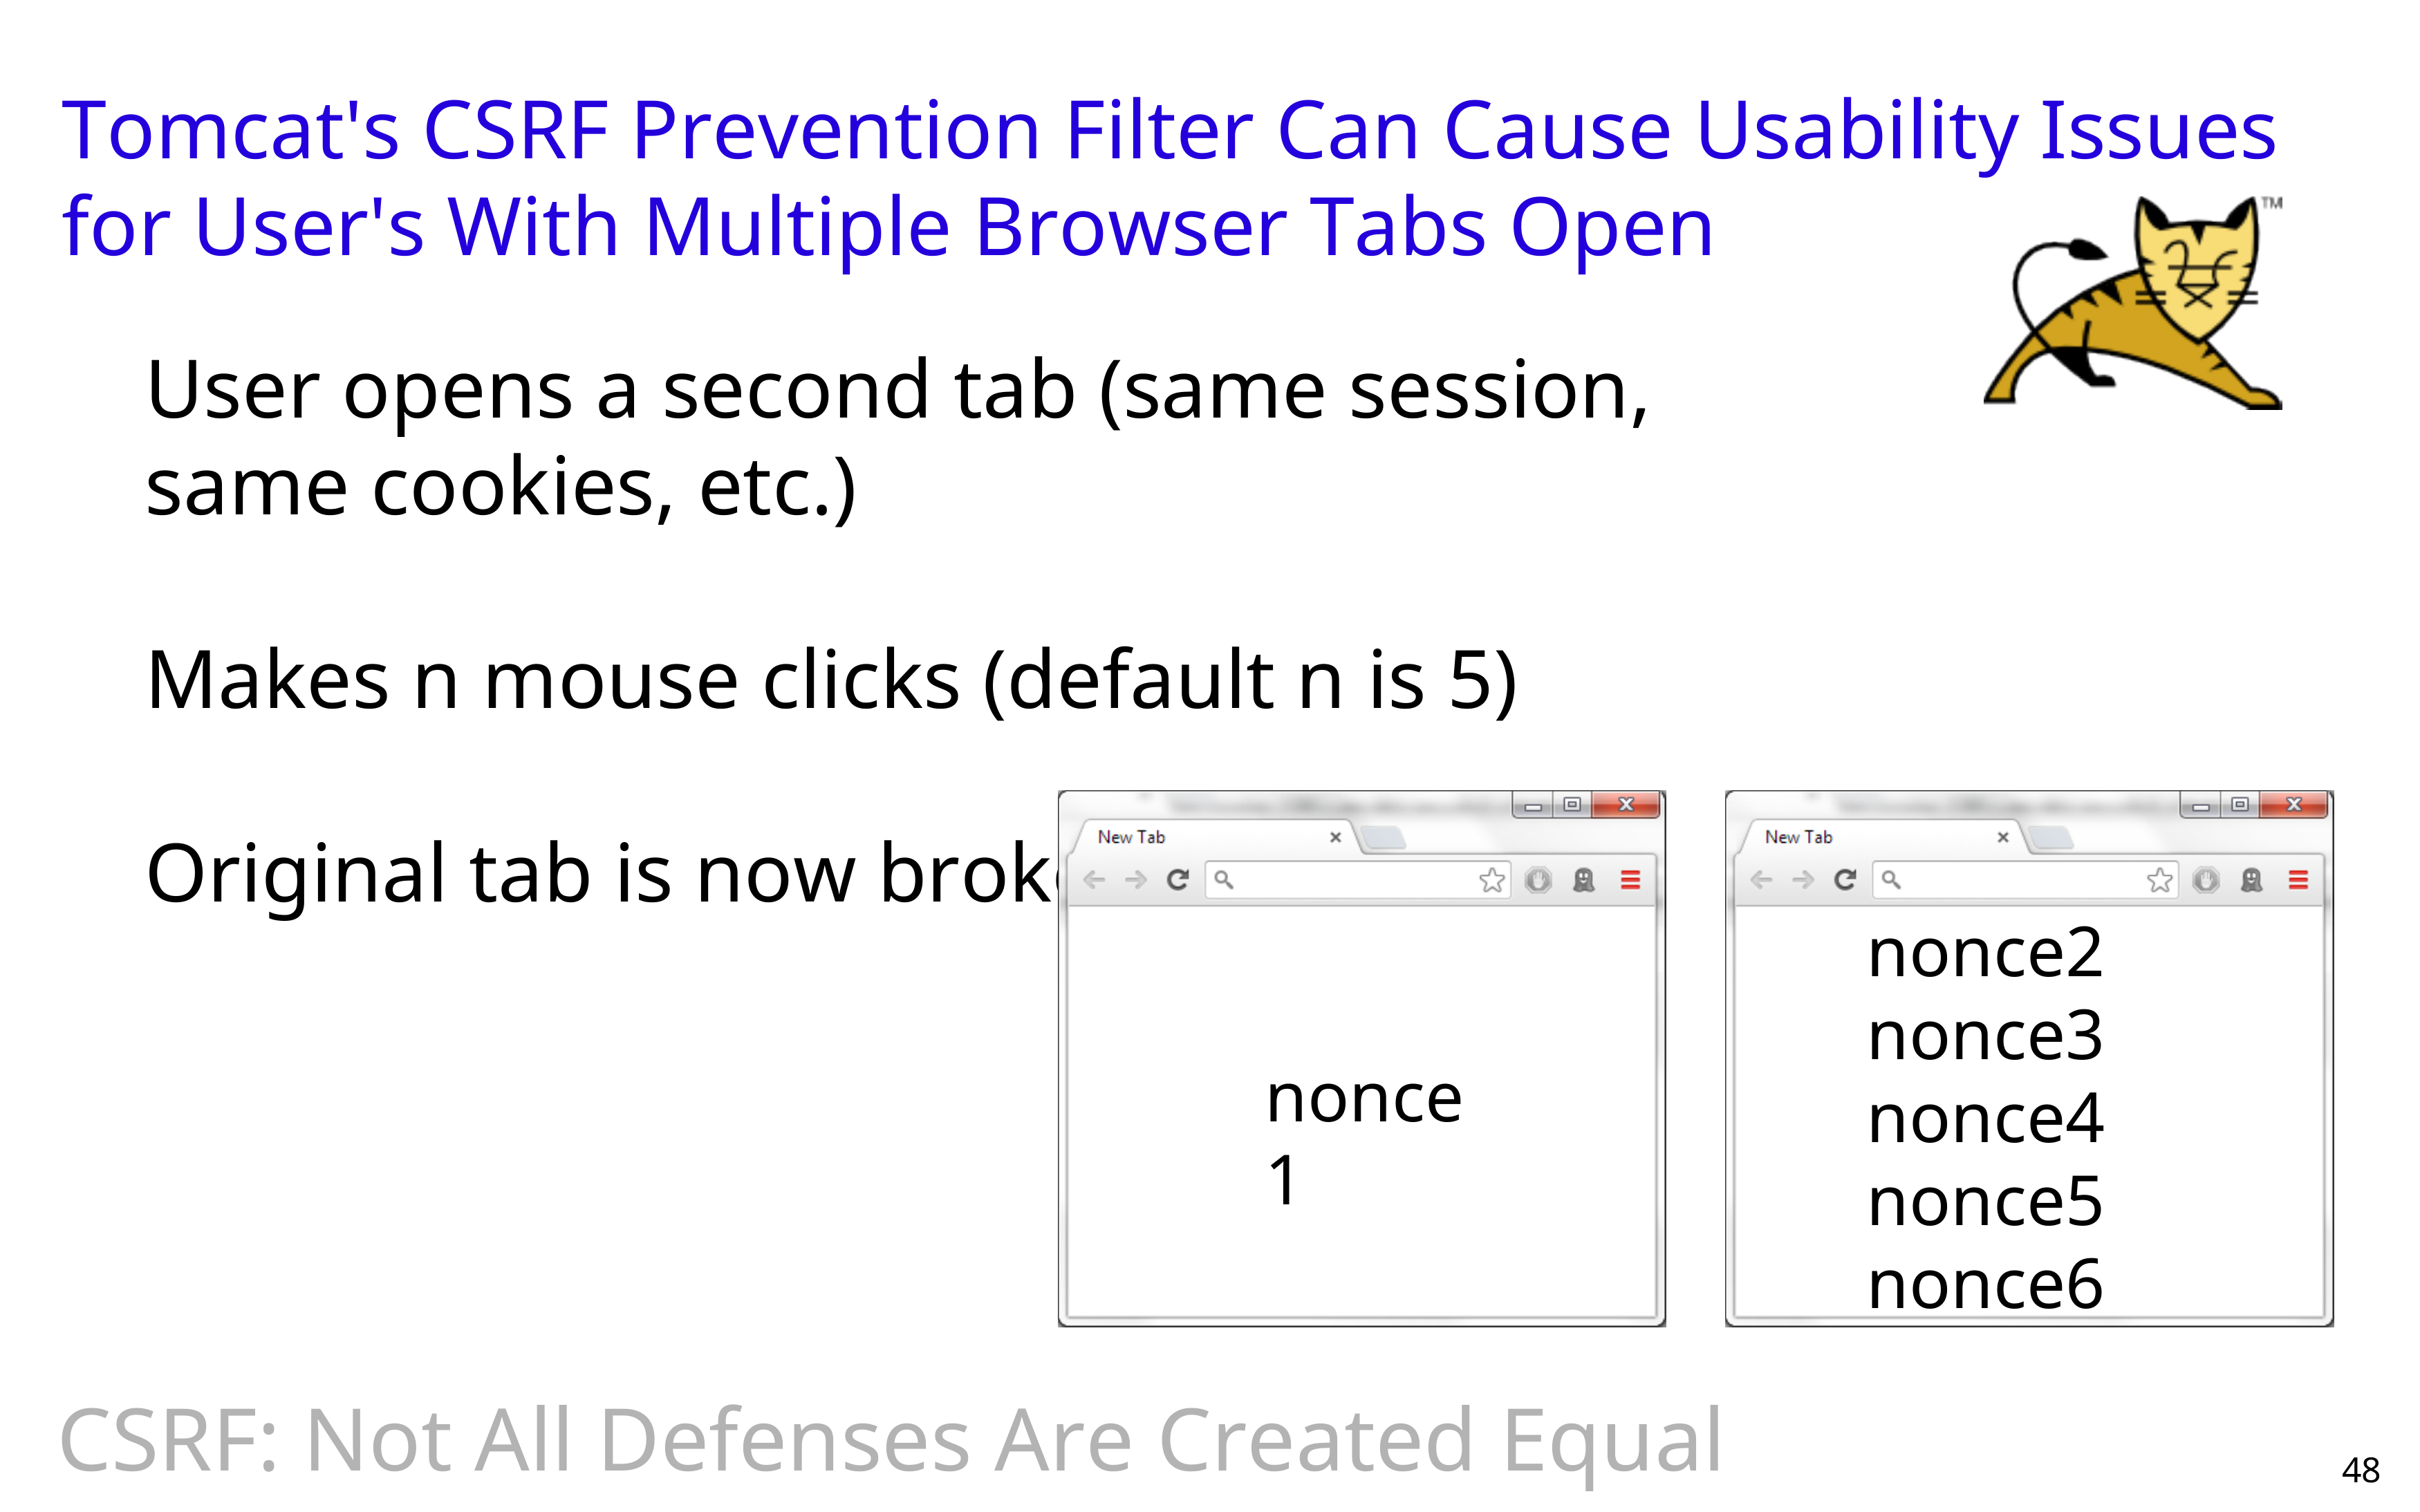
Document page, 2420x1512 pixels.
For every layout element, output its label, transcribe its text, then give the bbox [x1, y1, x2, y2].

text_box nonce1 [1255, 1047, 1505, 1162]
picture [1058, 790, 1666, 1328]
text_box nonce2 nonce3 nonce4 nonce5 nonce6 [1856, 902, 2179, 1328]
text_box User opens a second tab (same session, same cookies, etc.) Makes n mouse clicks (default n is 5) Original tab is now broken [135, 332, 1878, 923]
text_box <number> [2334, 1443, 2390, 1497]
picture [1725, 790, 2334, 1328]
picture [1984, 196, 2282, 410]
text_box Tomcat's CSRF Prevention Filter Can Cause Usability Issues for User's With Multiple Browser Tabs Open [52, 73, 2293, 277]
